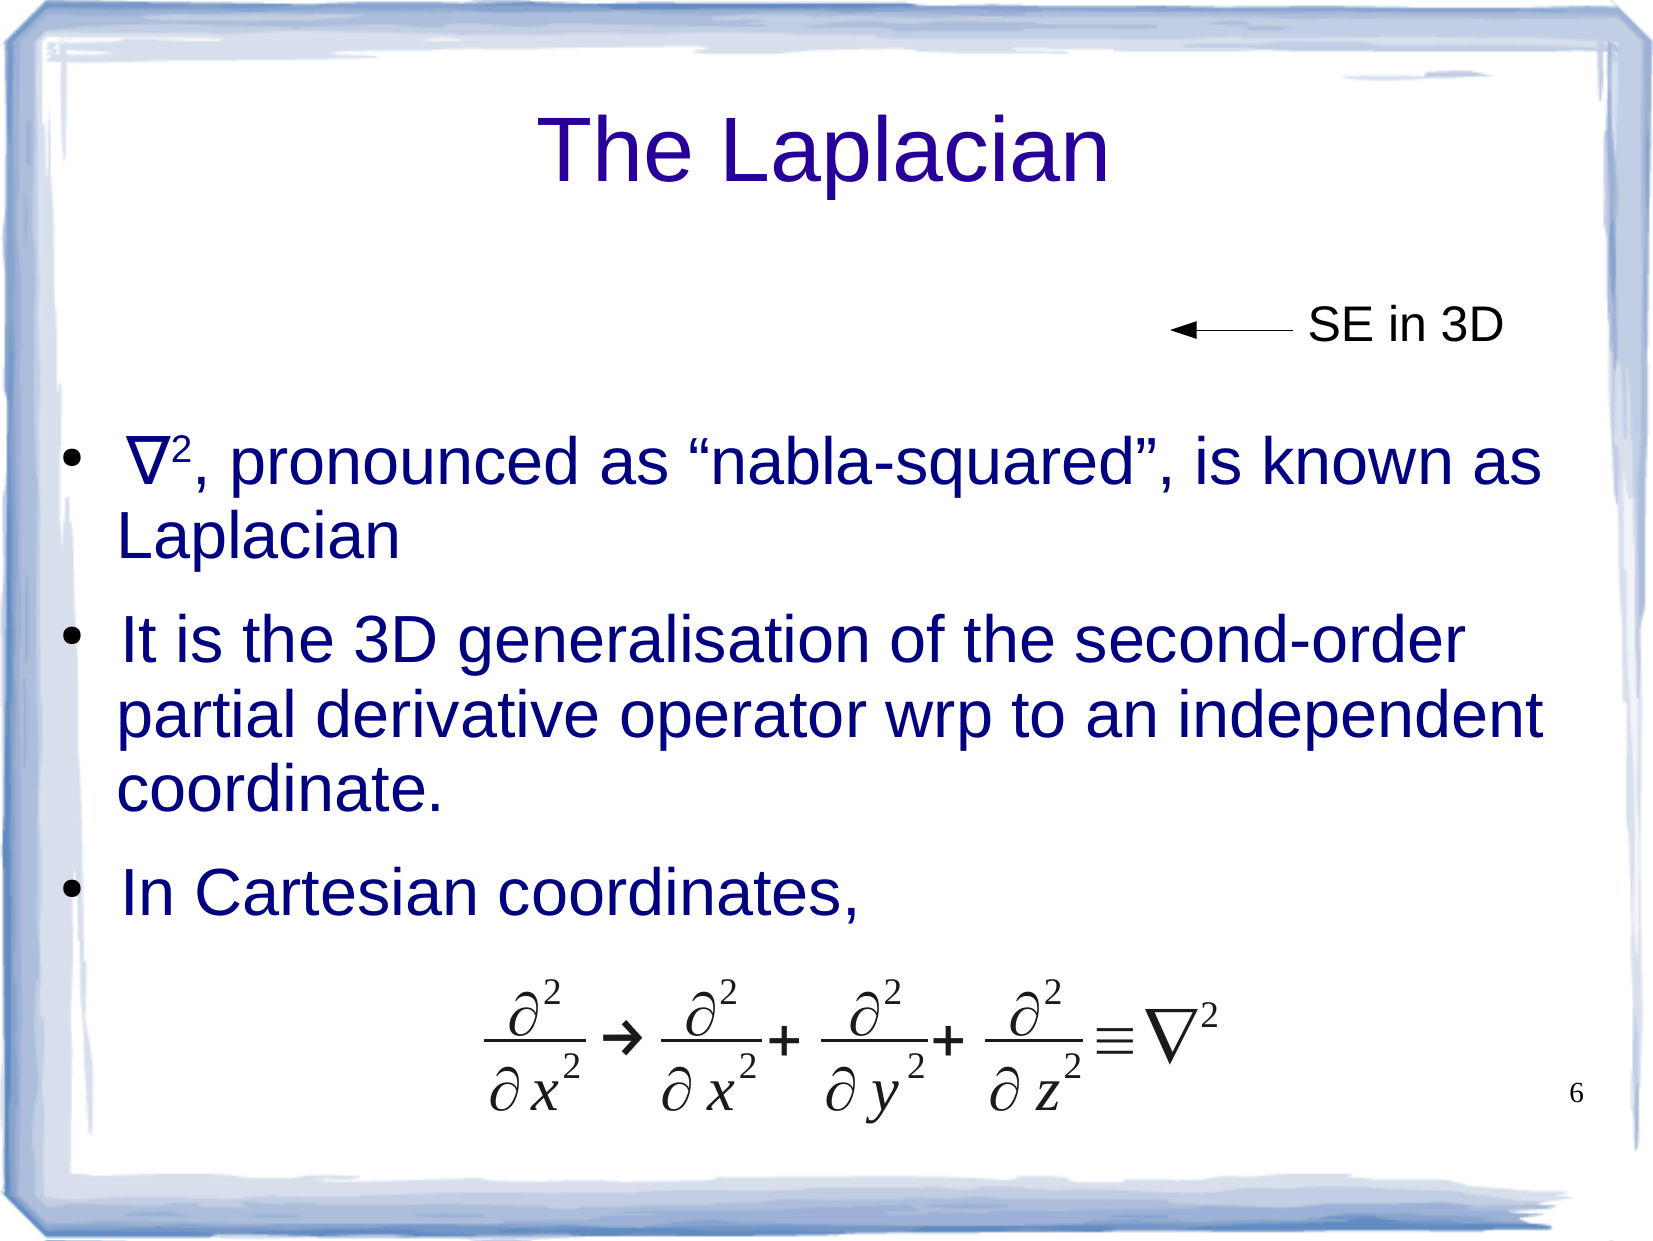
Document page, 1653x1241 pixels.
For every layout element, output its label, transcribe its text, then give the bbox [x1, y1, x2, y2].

list ∇2, pronounced as “nabla-squared”, is known as Laplacian It is the 3D generalisation of the second-order partial derivative operator wrp to an independent coordinate. In Cartesian coordinates, [60, 420, 1567, 1144]
title The Laplacian [82, 49, 1567, 253]
picture [0, 0, 1653, 1241]
chart [465, 968, 1235, 1126]
text_box SE in 3D [1292, 289, 1653, 361]
